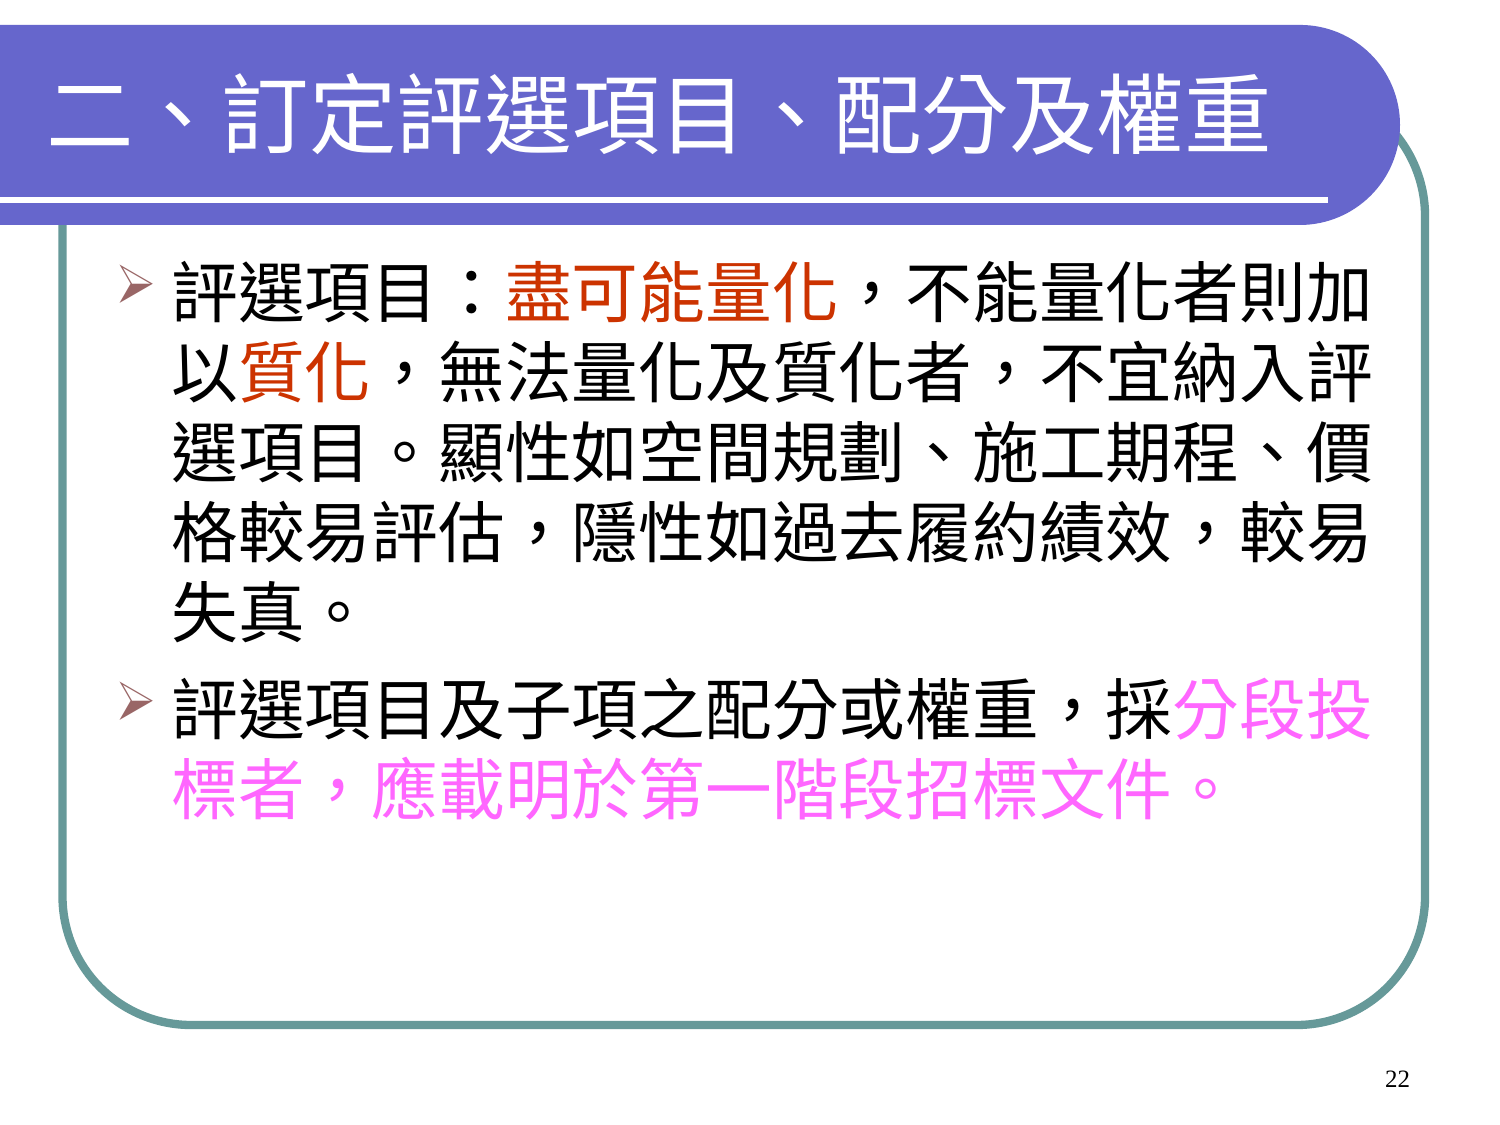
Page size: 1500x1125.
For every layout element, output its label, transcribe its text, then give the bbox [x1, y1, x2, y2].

text_box <編號> [1074, 1025, 1426, 1101]
list 評選項目：盡可能量化，不能量化者則加以質化，無法量化及質化者，不宜納入評選項目。顯性如空間規劃、施工期程、價格較易評估，隱性如過去履約績效，較易失真。 評選項目及子項之配分或權重，採分段投標者，應載明於第一階段招標文件。 [100, 243, 1401, 1052]
title 二、訂定評選項目、配分及權重 [31, 37, 1347, 188]
